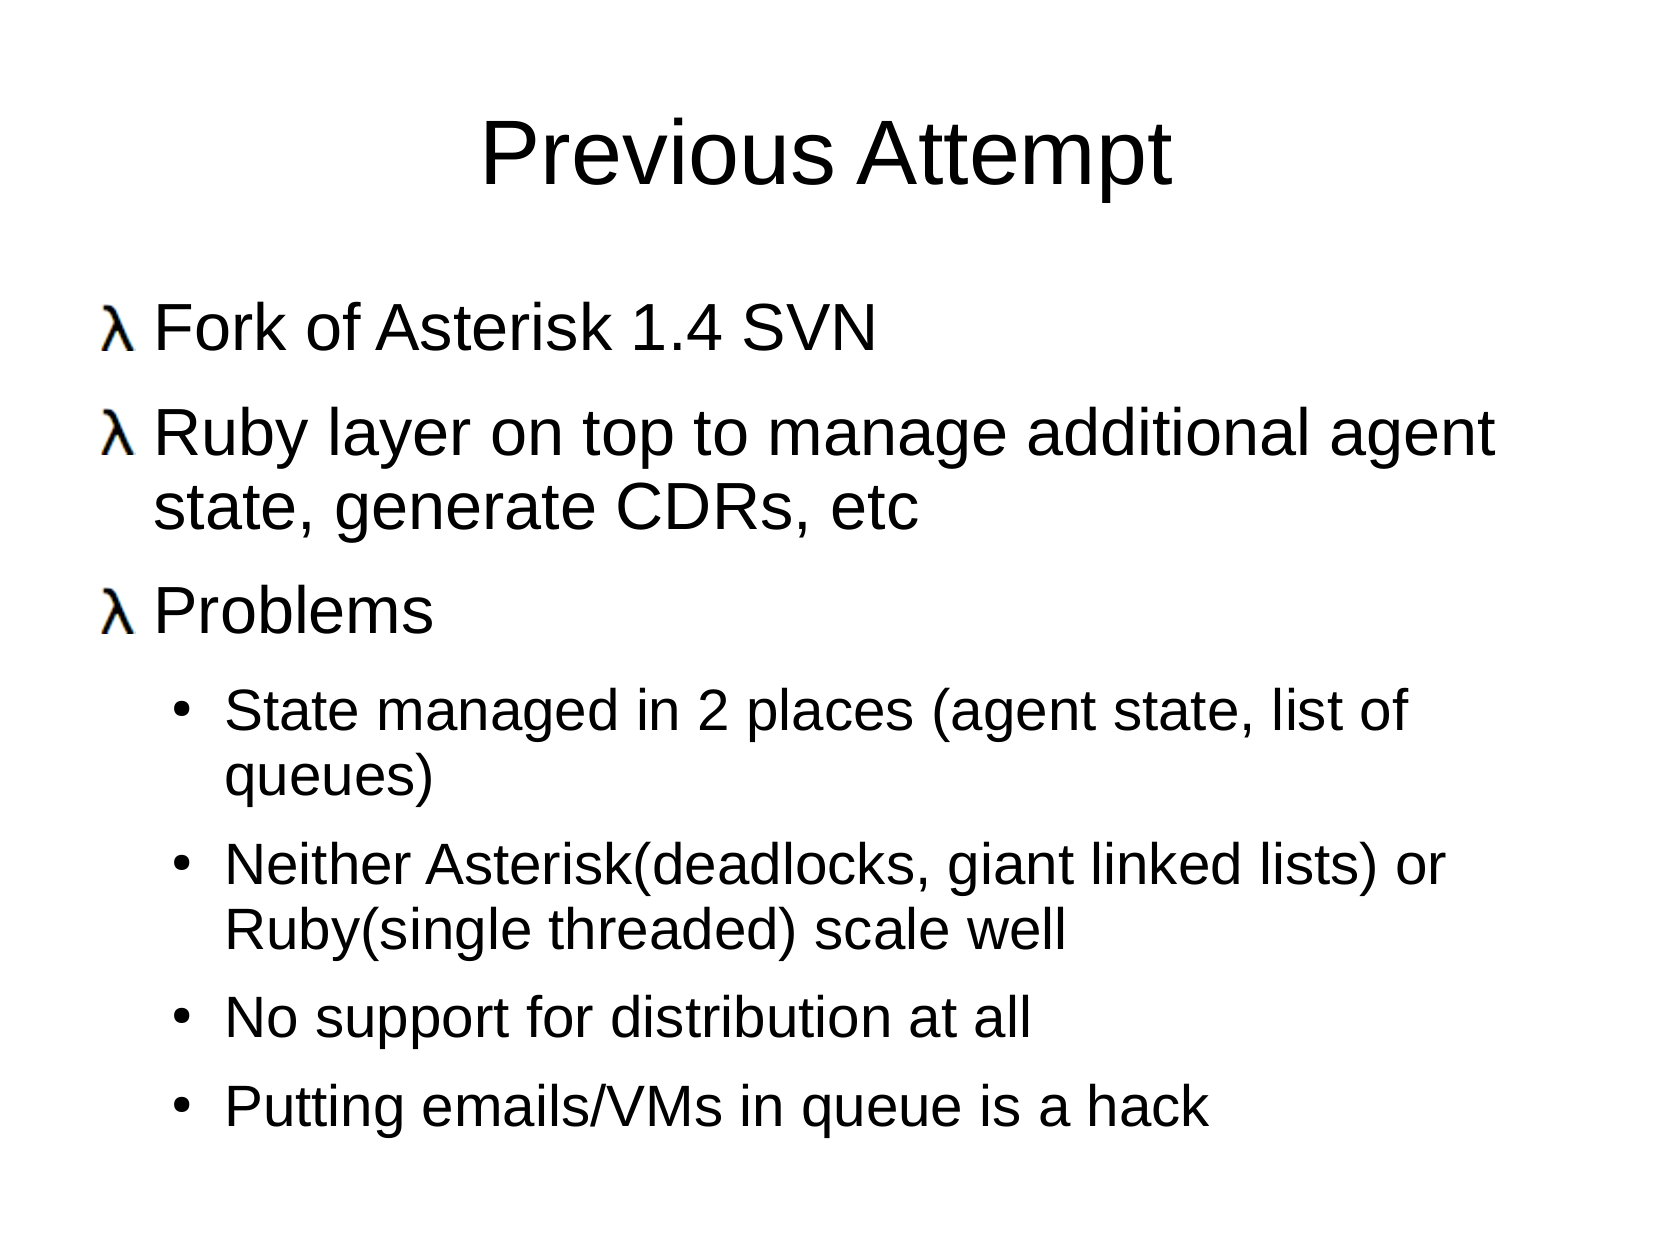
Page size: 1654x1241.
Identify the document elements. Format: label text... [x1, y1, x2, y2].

list Fork of Asterisk 1.4 SVN Ruby layer on top to manage additional agent state, generate CDRs, etc Problems State managed in 2 places (agent state, list of queues) Neither Asterisk(deadlocks, giant linked lists) or Ruby(single threaded) scale well No support for distribution at all Putting emails/VMs in queue is a hack [82, 290, 1571, 1138]
title Previous Attempt [82, 56, 1571, 250]
